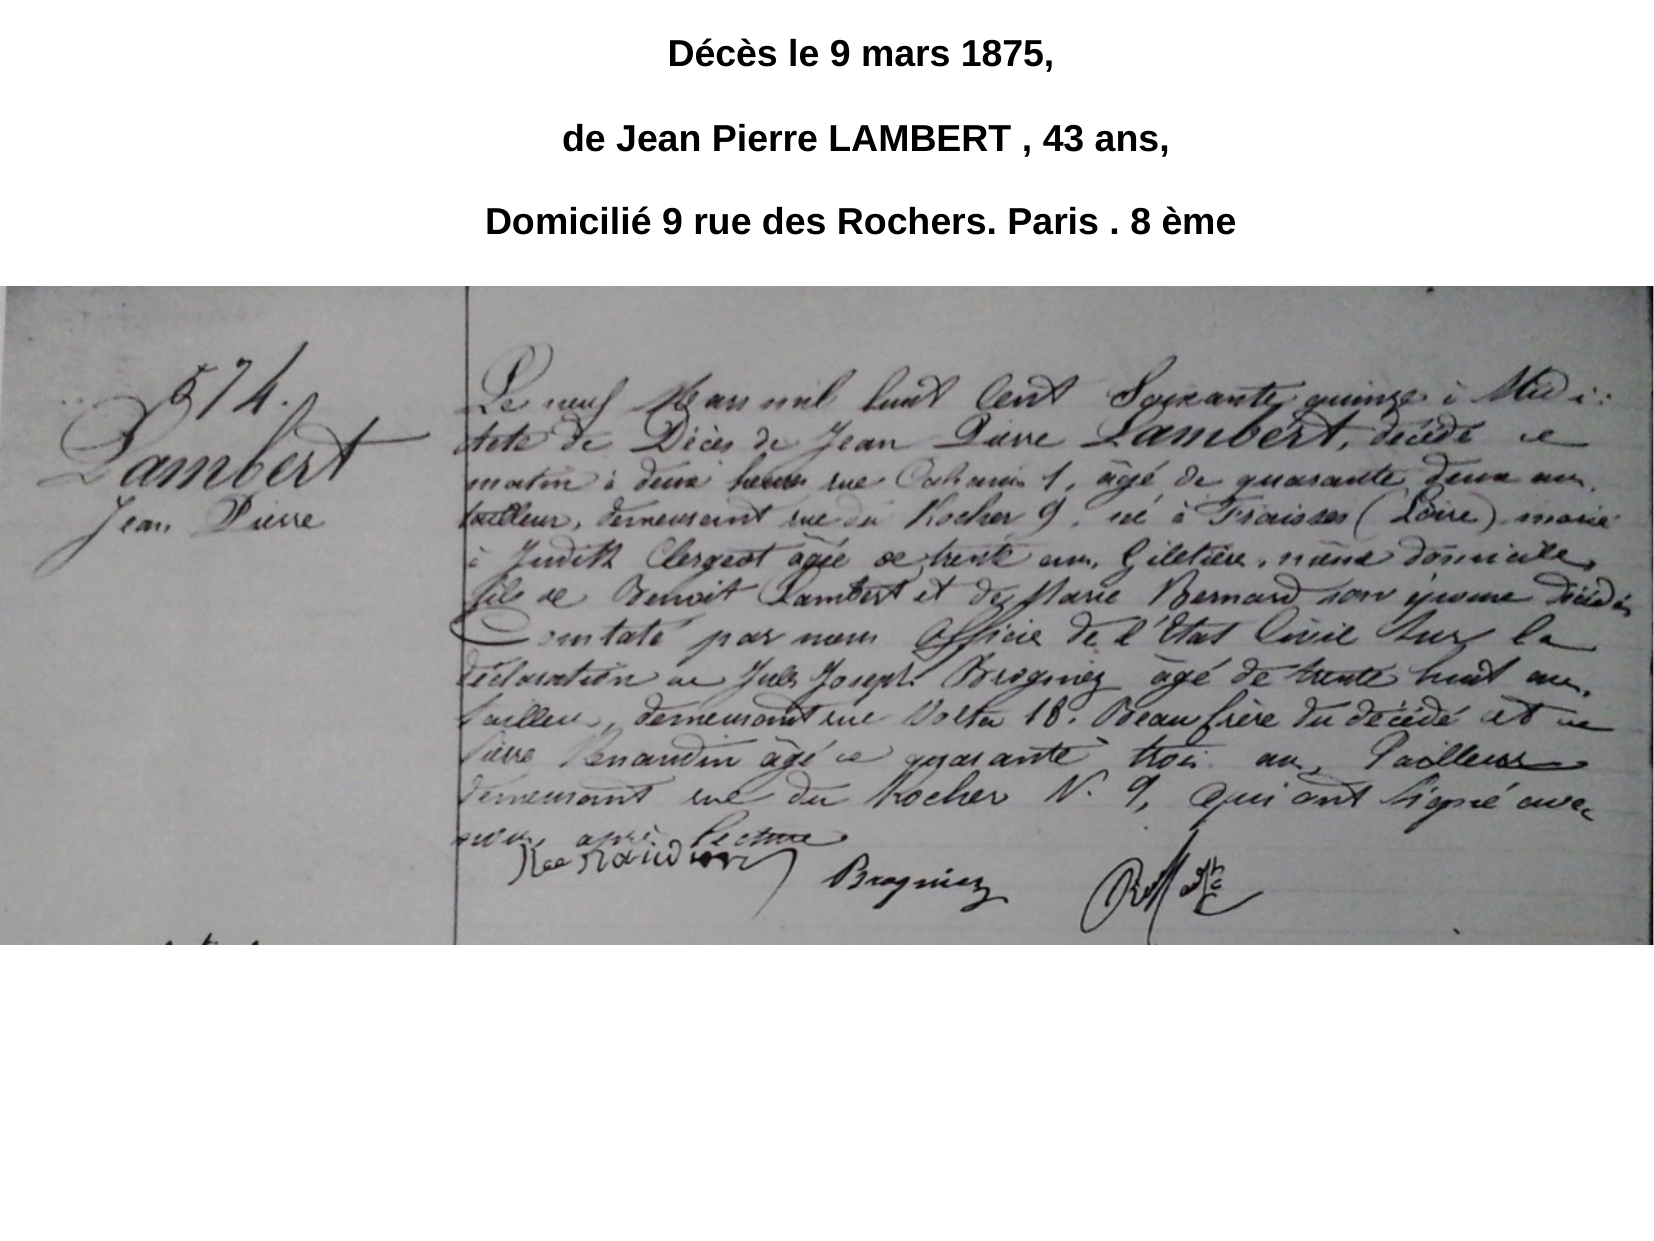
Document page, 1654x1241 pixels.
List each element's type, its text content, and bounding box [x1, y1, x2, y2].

picture [0, 286, 1654, 945]
text_box Décès le 9 mars 1875, de Jean Pierre LAMBERT , 43 ans, Domicilié 9 rue des Rochers. Paris . 8 ème [330, 29, 1392, 247]
